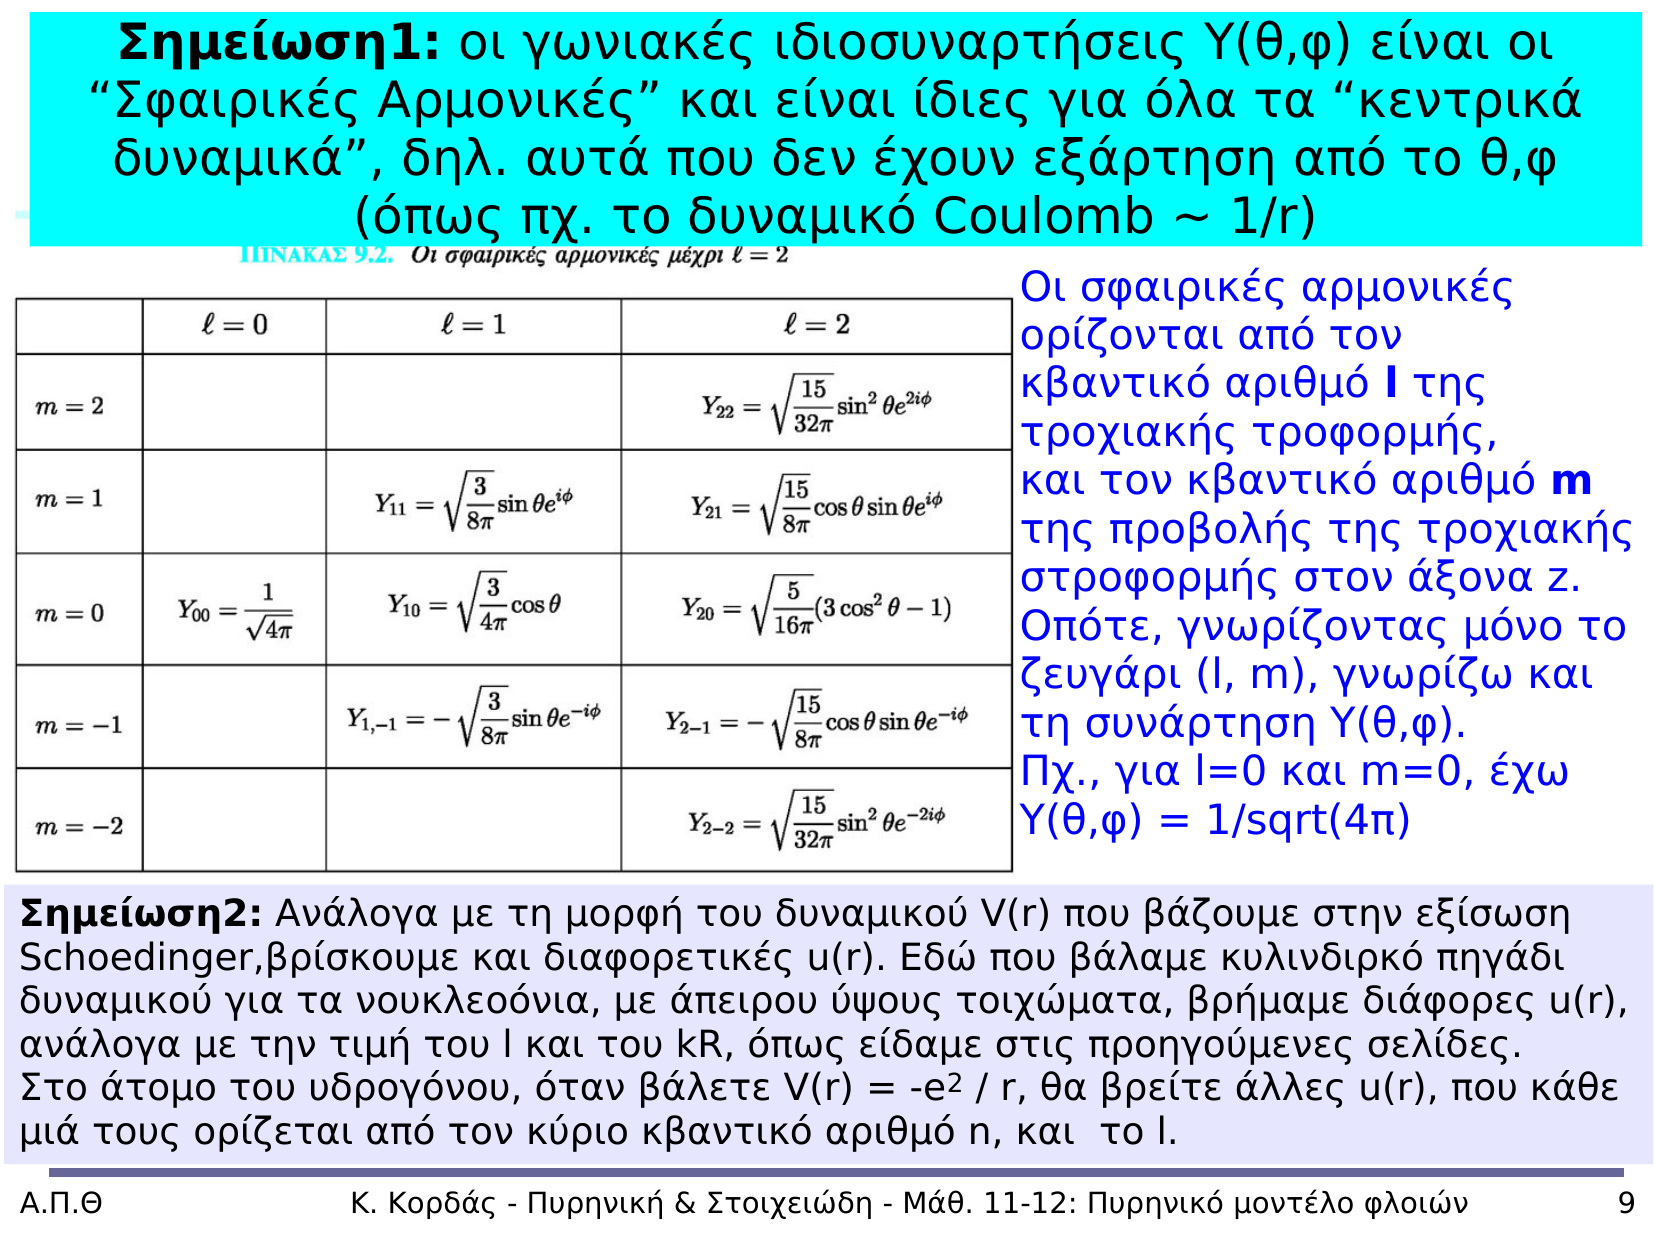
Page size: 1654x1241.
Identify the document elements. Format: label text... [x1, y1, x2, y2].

picture [0, 200, 1028, 921]
text_box Οι σφαιρικές αρμονικές ορίζονται από τον κβαντικό αριθμό l της τροχιακής τροφορμής, και τον κβαντικό αριθμό m της προβολής της τροχιακής στροφορμής στον άξονα z. Οπότε, γνωρίζοντας μόνο το ζευγάρι (l, m), γνωρίζω και τη συνάρτηση Υ(θ,φ). Πχ., για l=0 και m=0, έχω Y(θ,φ) = 1/sqrt(4π) [1004, 254, 1654, 907]
text_box Σημείωση2: Ανάλογα με τη μορφή του δυναμικού V(r) που βάζουμε στην εξίσωση Schoedinger,βρίσκουμε και διαφορετικές u(r). Εδώ που βάλαμε κυλινδιρκό πηγάδι δυναμικού για τα νουκλεοόνια, με άπειρου ύψους τοιχώματα, βρήμαμε διάφορες u(r), ανάλογα με την τιμή του l και του kR, όπως είδαμε στις προηγούμενες σελίδες. Στο άτομο του υδρογόνου, όταν βάλετε V(r) = -e2 / r, θα βρείτε άλλες u(r), που κάθε μιά τους ορίζεται από τον κύριο κβαντικό αριθμό n, και το l. [4, 884, 1654, 1165]
title Σημείωση1: οι γωνιακές ιδιοσυναρτήσεις Υ(θ,φ) είναι οι “Σφαιρικές Αρμονικές” και είναι ίδιες για όλα τα “κεντρικά δυναμικά”, δηλ. αυτά που δεν έχουν εξάρτηση από το θ,φ (όπως πχ. το δυναμικό Coulomb ~ 1/r) [29, 12, 1643, 247]
